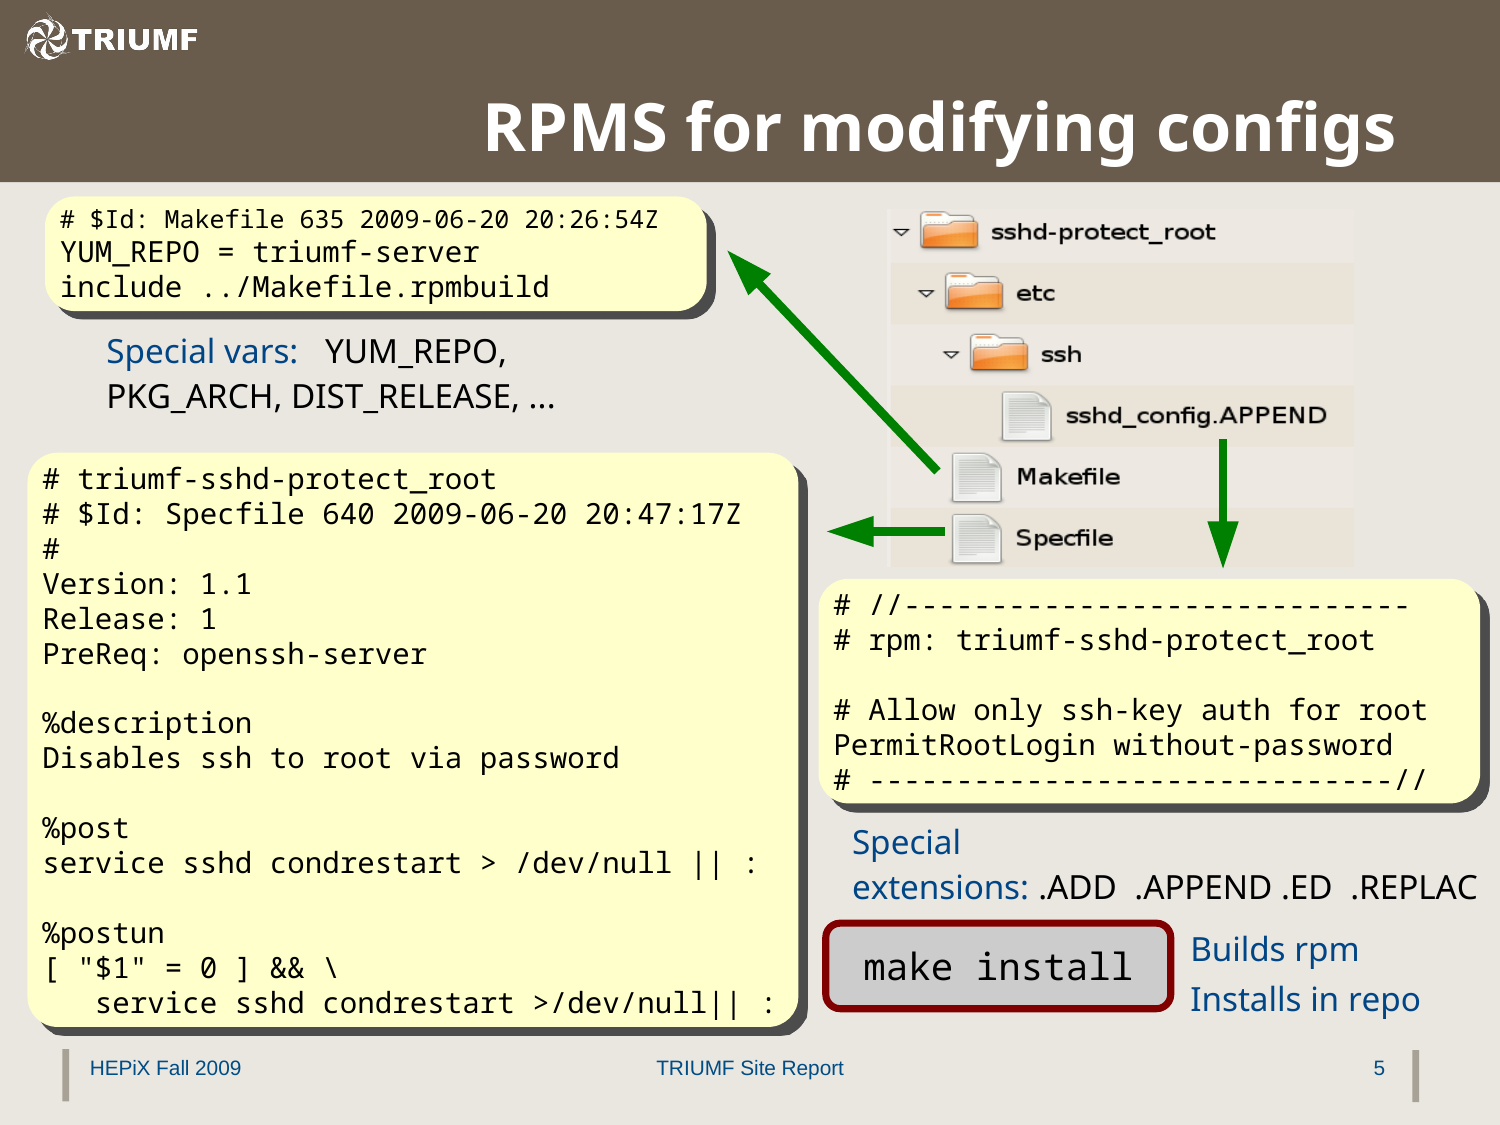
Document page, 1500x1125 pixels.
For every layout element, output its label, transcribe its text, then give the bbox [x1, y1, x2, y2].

list Builds rpm Installs in repo [1175, 918, 1491, 1016]
text_box <number> [1049, 1046, 1401, 1125]
text_box TRIUMF Site Report [512, 1046, 988, 1125]
list Special extensions: .ADD .APPEND .ED .REPLACE .SED .SYMLINK [837, 811, 1500, 904]
text_box # //----------------------------- # rpm: triumf-sshd-protect_root # Allow only ssh-key auth for root PermitRootLogin without-password # ------------------------------// [818, 578, 1481, 804]
text_box # $Id: Makefile 635 2009-06-20 20:26:54Z YUM_REPO = triumf-server include ../Makefile.rpmbuild [45, 196, 707, 312]
text_box make install [825, 923, 1171, 1009]
text_box # triumf-sshd-protect_root # $Id: Specfile 640 2009-06-20 20:47:17Z # Version: 1.1 Release: 1 PreReq: openssh-server %description Disables ssh to root via password %post service sshd condrestart > /dev/null || : %postun [ "$1" = 0 ] && \ service sshd condrestart >/dev/null|| : [27, 452, 799, 1027]
picture [24, 12, 62, 60]
title RPMS for modifying configs [62, 0, 1413, 251]
picture [887, 209, 1354, 567]
list Special vars: YUM_REPO, PKG_ARCH, DIST_RELEASE, ... [91, 319, 636, 416]
text_box HEPiX Fall 2009 [74, 1046, 426, 1125]
